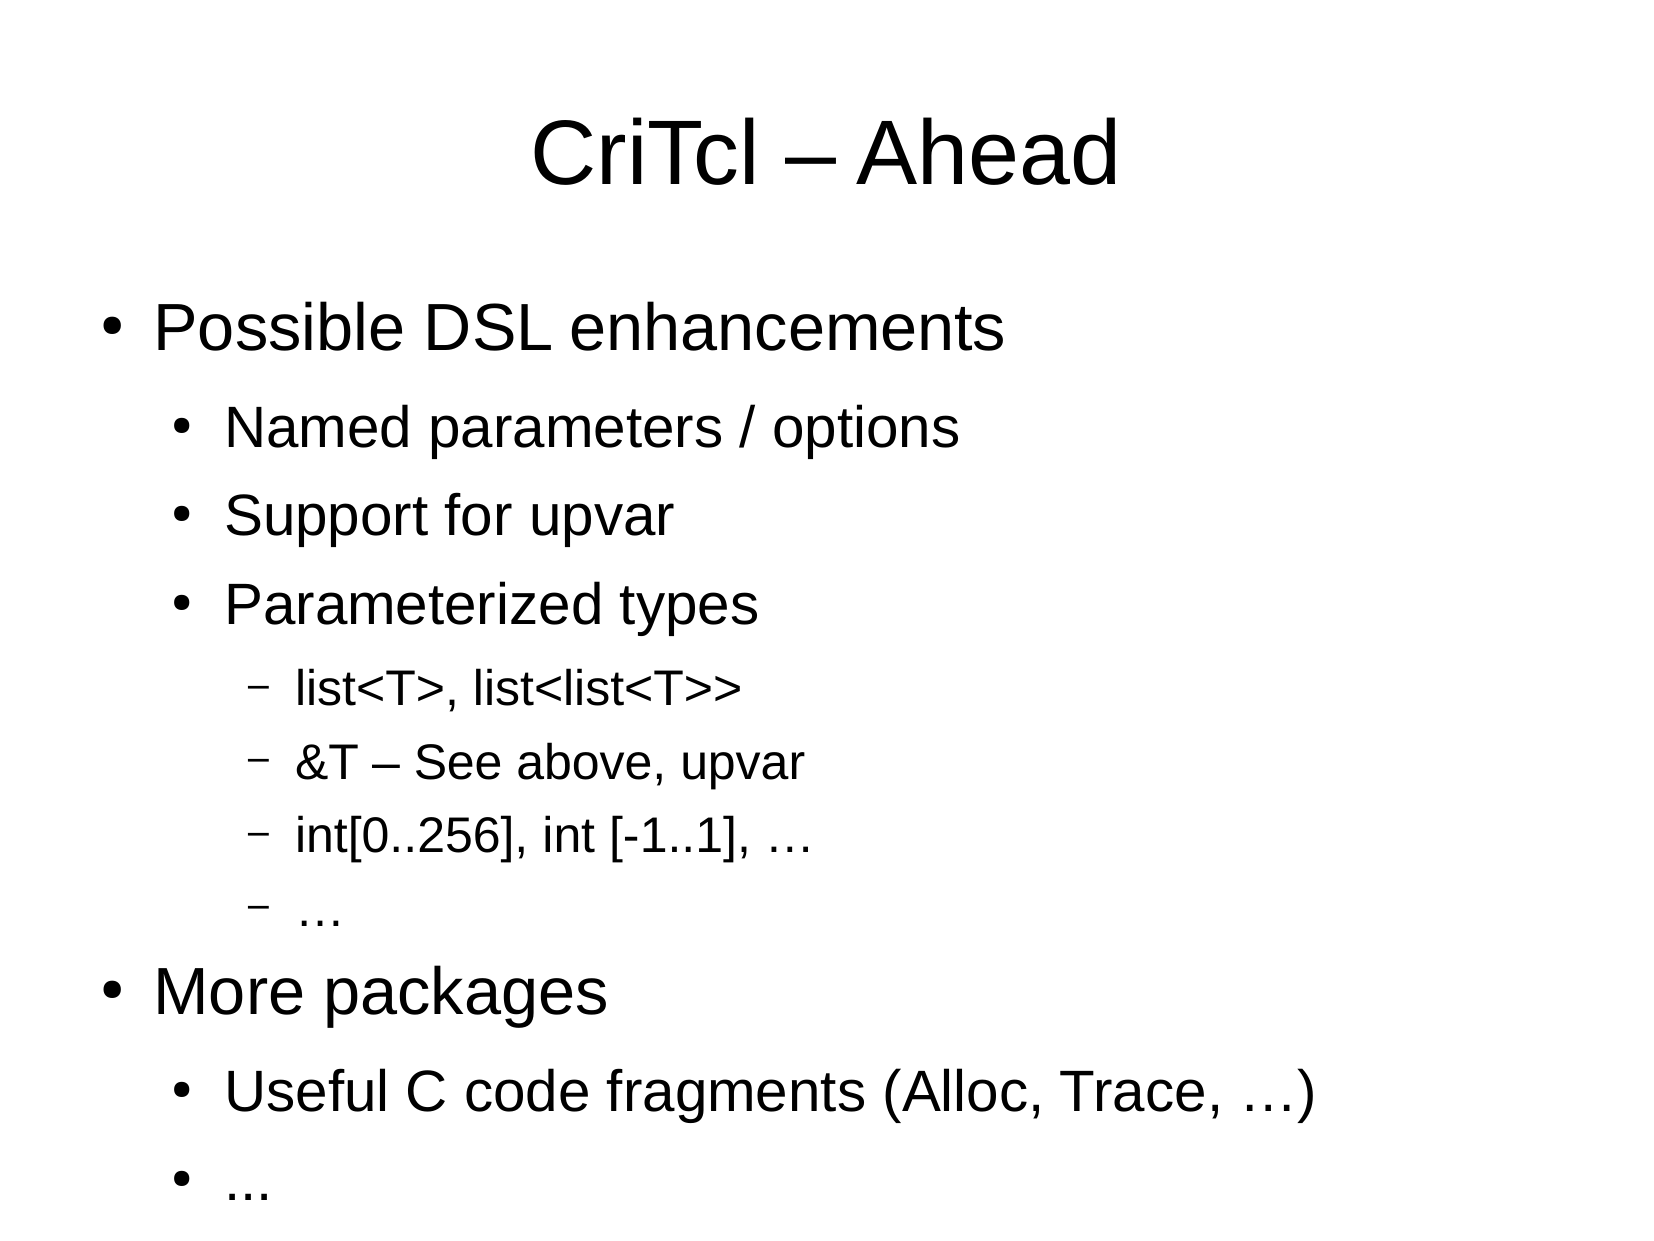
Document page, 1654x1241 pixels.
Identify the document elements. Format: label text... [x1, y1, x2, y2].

list Possible DSL enhancements Named parameters / options Support for upvar Parameterized types list<T>, list<list<T>> &T – See above, upvar int[0..256], int [-1..1], … … More packages Useful C code fragments (Alloc, Trace, …) ... [82, 290, 1571, 1241]
title CriTcl – Ahead [82, 56, 1571, 250]
